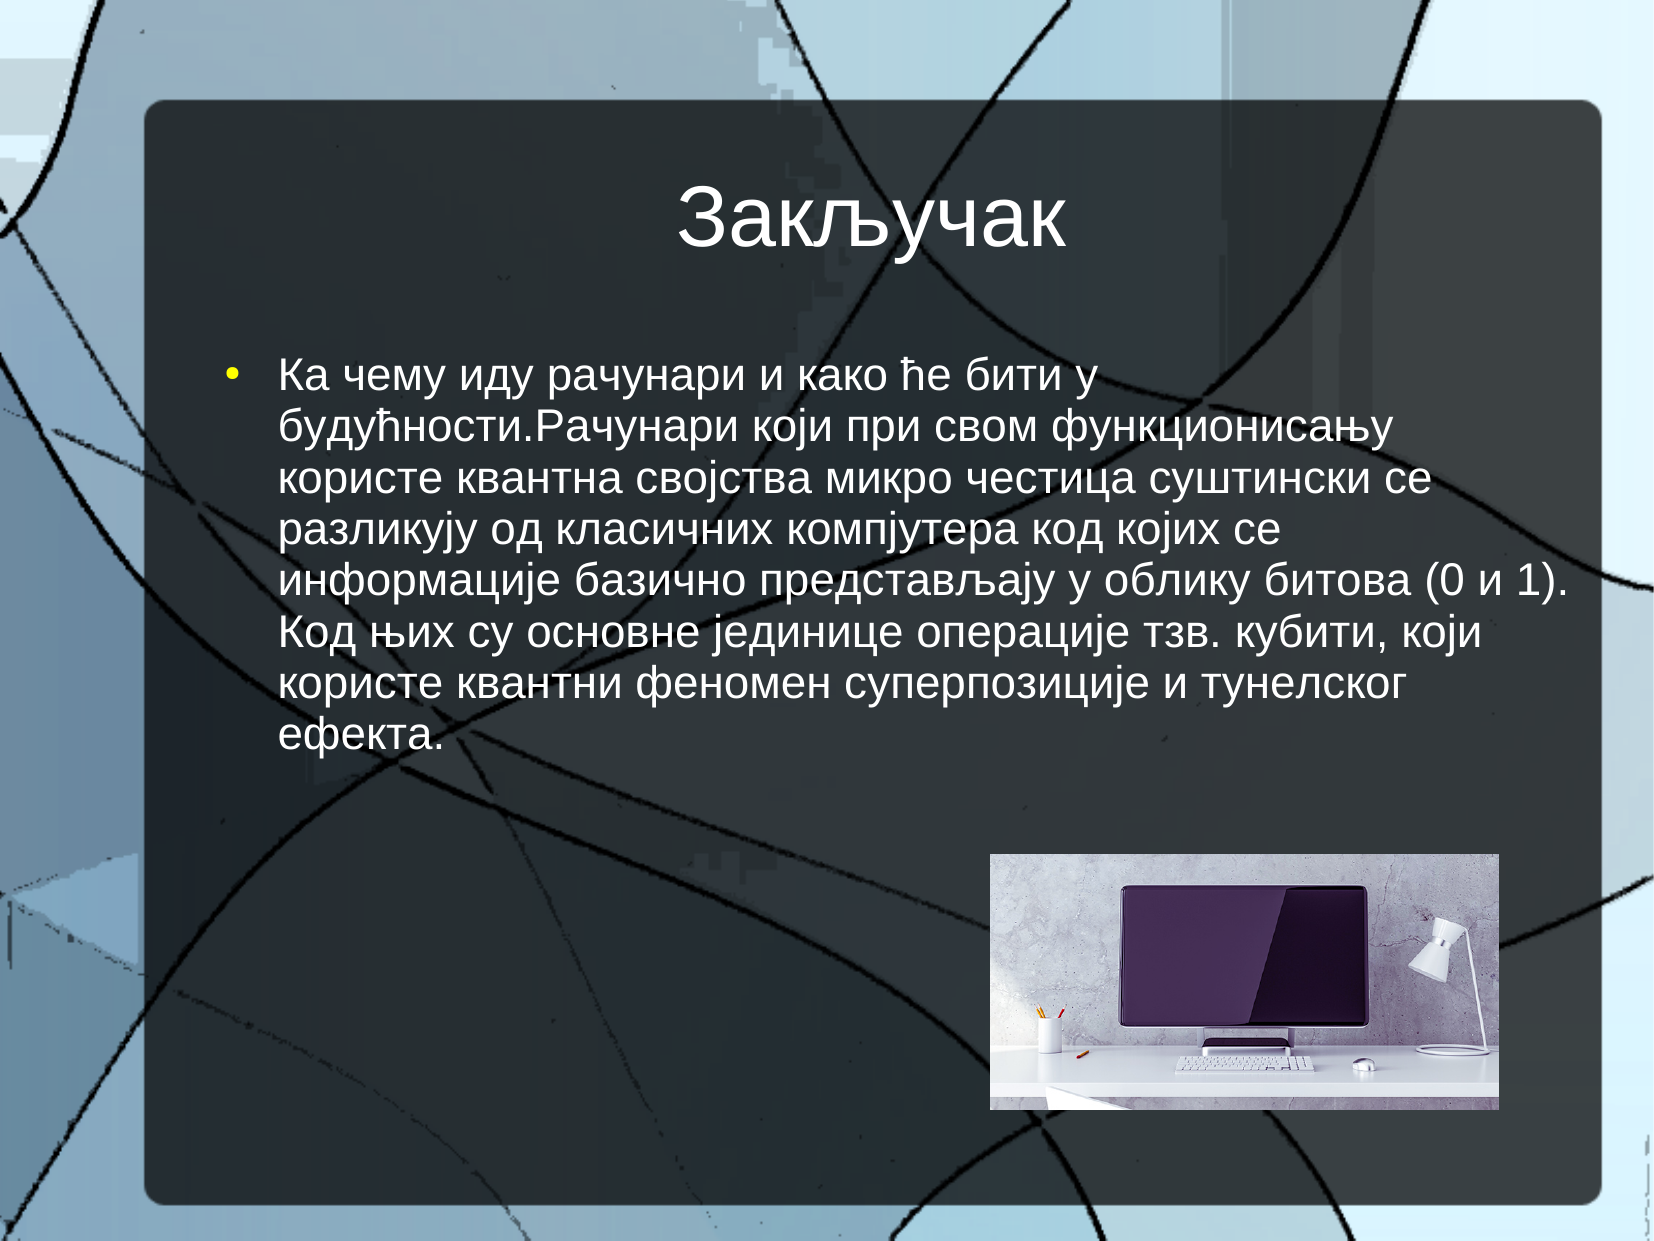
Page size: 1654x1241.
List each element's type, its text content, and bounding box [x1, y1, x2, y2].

list Ка чему иду рачунари и како ће бити у будућности.Рачунари који при свом функционисању користе квантна својства микро честица суштински се разликују од класичних компјутера код којих се информације базично представљају у облику битова (0 и 1). Код њих су основне јединице операције тзв. кубити, који користе квантни феномен суперпозиције и тунелског ефекта. [206, 349, 1571, 1034]
title Закључак [159, 108, 1583, 325]
picture [0, 0, 1654, 1241]
